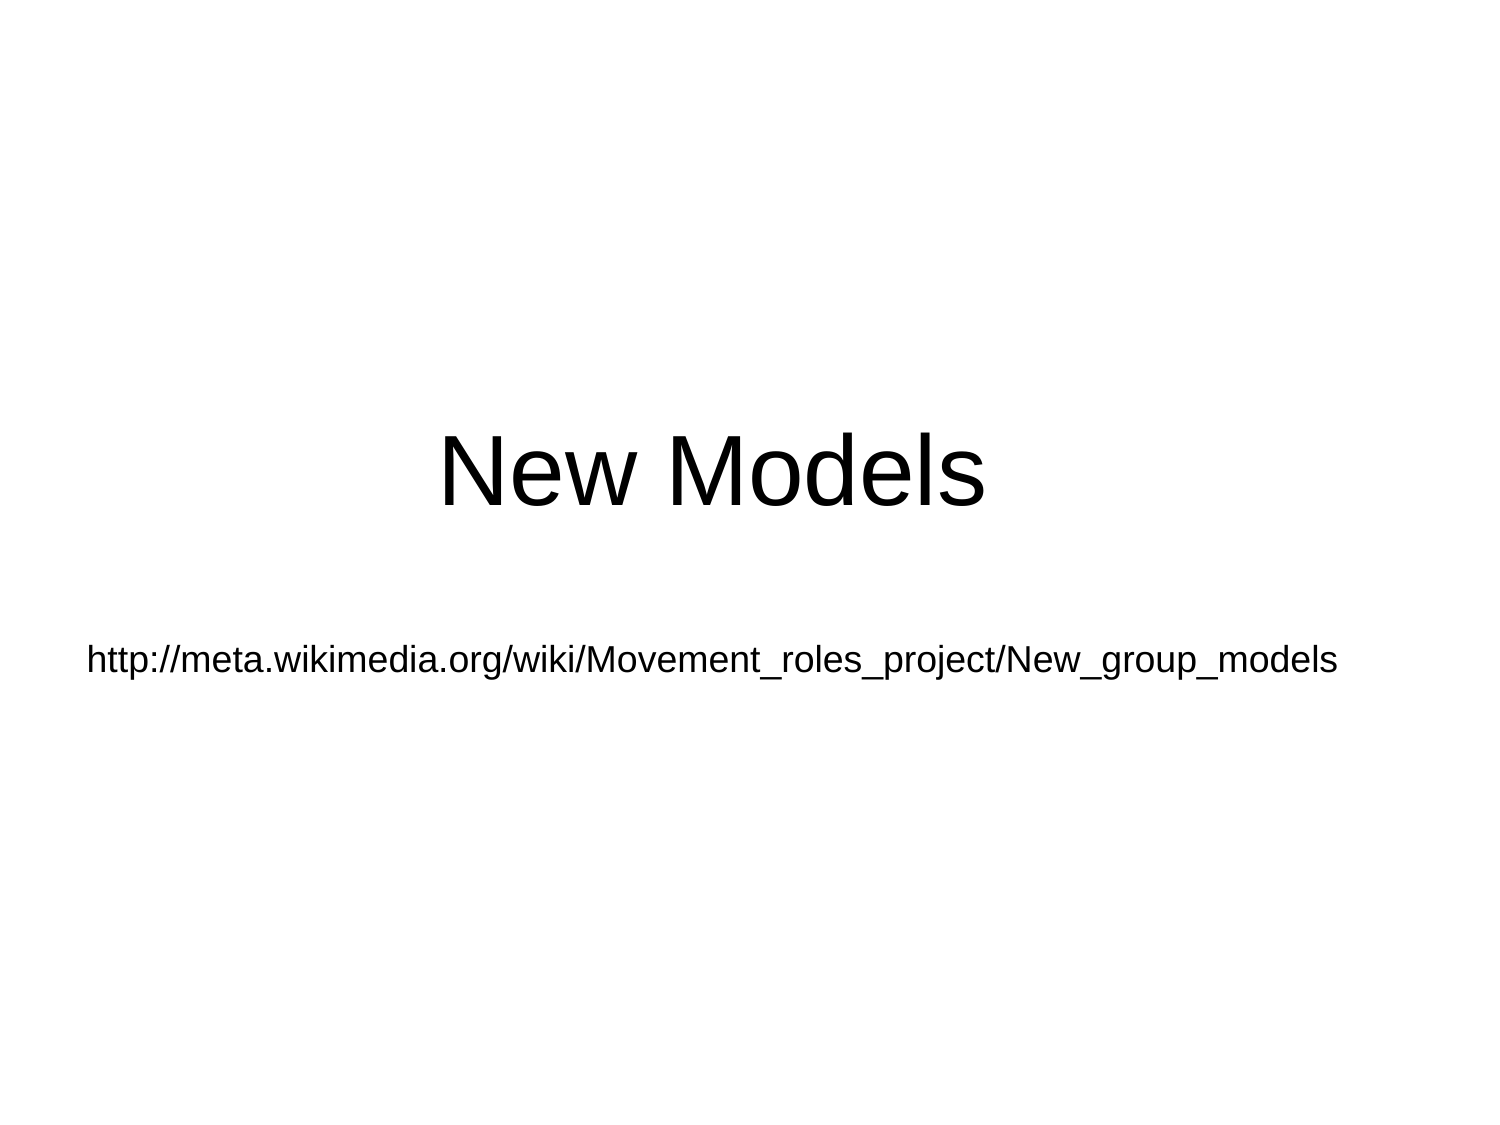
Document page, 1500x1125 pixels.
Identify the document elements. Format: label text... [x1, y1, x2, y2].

subtitle New Models http://meta.wikimedia.org/wiki/Movement_roles_project/New_group_models [75, 219, 1351, 876]
